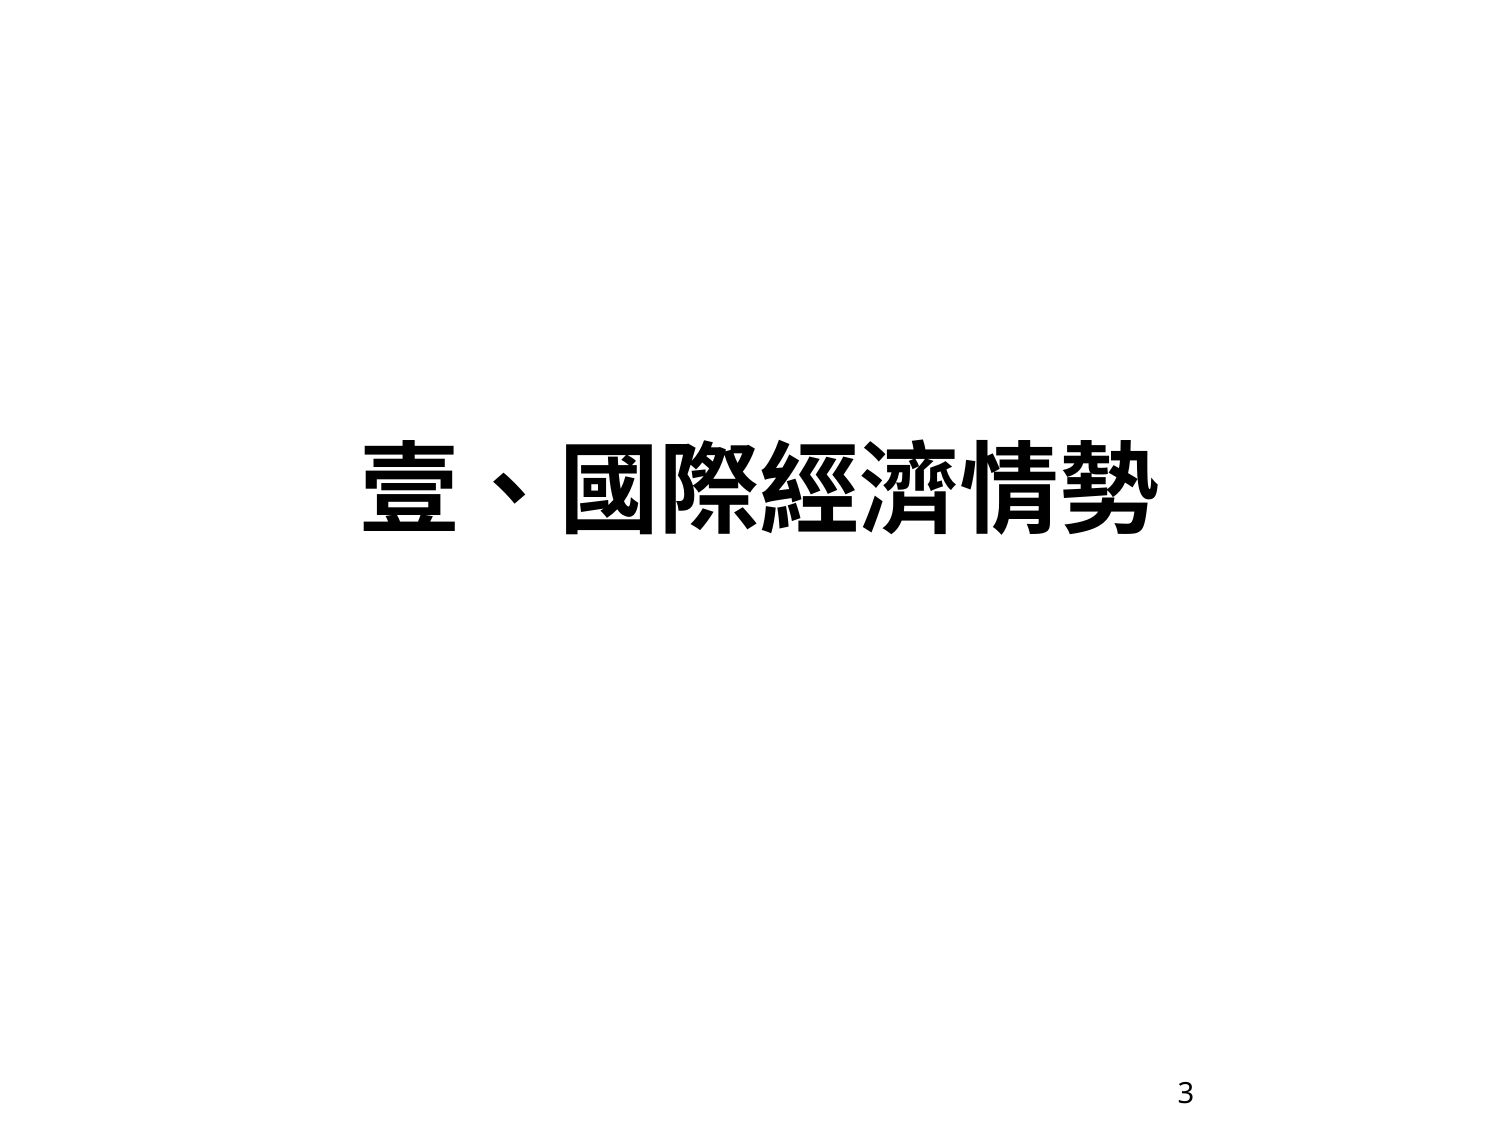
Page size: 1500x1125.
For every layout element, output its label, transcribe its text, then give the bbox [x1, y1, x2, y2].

text_box 壹、國際經濟情勢 [159, 409, 1360, 598]
